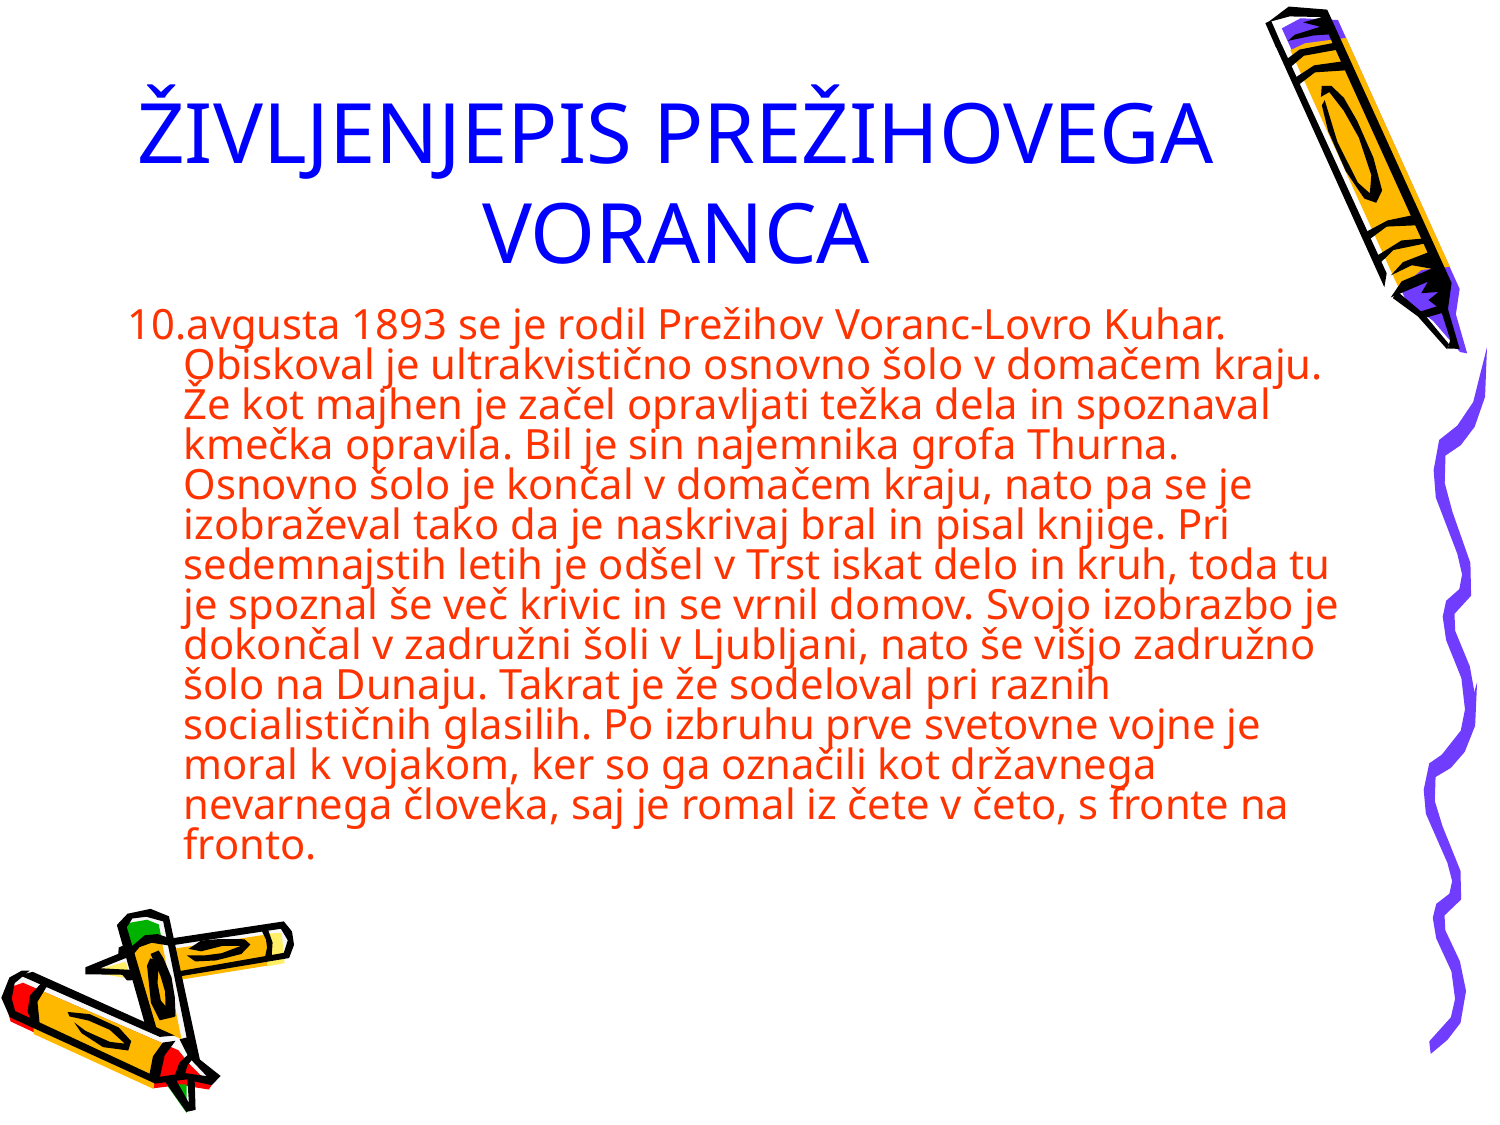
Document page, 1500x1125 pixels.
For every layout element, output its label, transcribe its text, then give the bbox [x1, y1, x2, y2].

title ŽIVLJENJEPIS PREŽIHOVEGA VORANCA [112, 24, 1240, 288]
list 10.avgusta 1893 se je rodil Prežihov Voranc-Lovro Kuhar. Obiskoval je ultrakvistično osnovno šolo v domačem kraju. Že kot majhen je začel opravljati težka dela in spoznaval kmečka opravila. Bil je sin najemnika grofa Thurna. Osnovno šolo je končal v domačem kraju, nato pa se je izobraževal tako da je naskrivaj bral in pisal knjige. Pri sedemnajstih letih je odšel v Trst iskat delo in kruh, toda tu je spoznal še več krivic in se vrnil domov. Svojo izobrazbo je dokončal v zadružni šoli v Ljubljani, nato še višjo zadružno šolo na Dunaju. Takrat je že sodeloval pri raznih socialističnih glasilih. Po izbruhu prve svetovne vojne je moral k vojakom, ker so ga označili kot državnega nevarnega človeka, saj je romal iz čete v četo, s fronte na fronto. [112, 299, 1375, 900]
